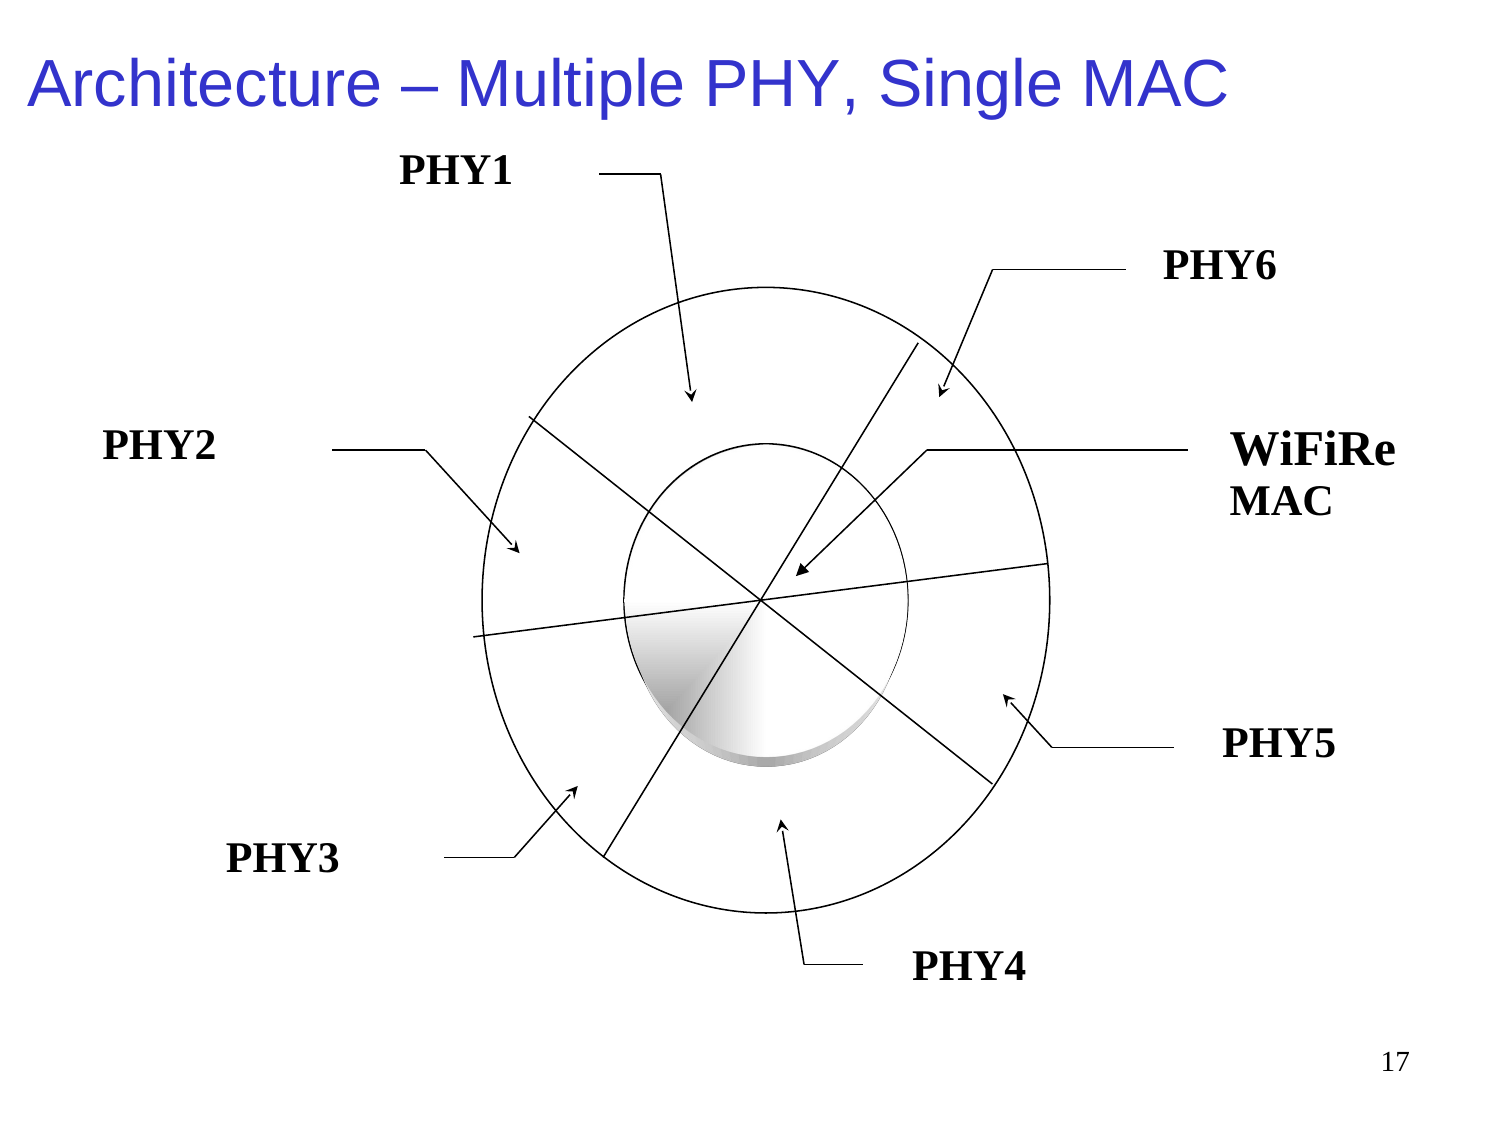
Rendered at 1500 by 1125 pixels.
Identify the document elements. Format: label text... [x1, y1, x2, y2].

text_box [681, 603, 880, 766]
text_box WiFiRe MAC [1215, 413, 1463, 560]
text_box PHY5 [1196, 711, 1419, 857]
title Architecture – Multiple PHY, Single MAC [12, 24, 1375, 143]
text_box PHY1 [373, 143, 577, 285]
text_box PHY3 [199, 821, 421, 968]
text_box PHY6 [1148, 233, 1371, 380]
text_box [626, 602, 757, 730]
text_box [763, 470, 906, 599]
text_box [624, 514, 756, 616]
text_box PHY2 [87, 413, 310, 561]
text_box [651, 444, 840, 598]
text_box [765, 583, 908, 694]
text_box PHY4 [885, 928, 1089, 1075]
